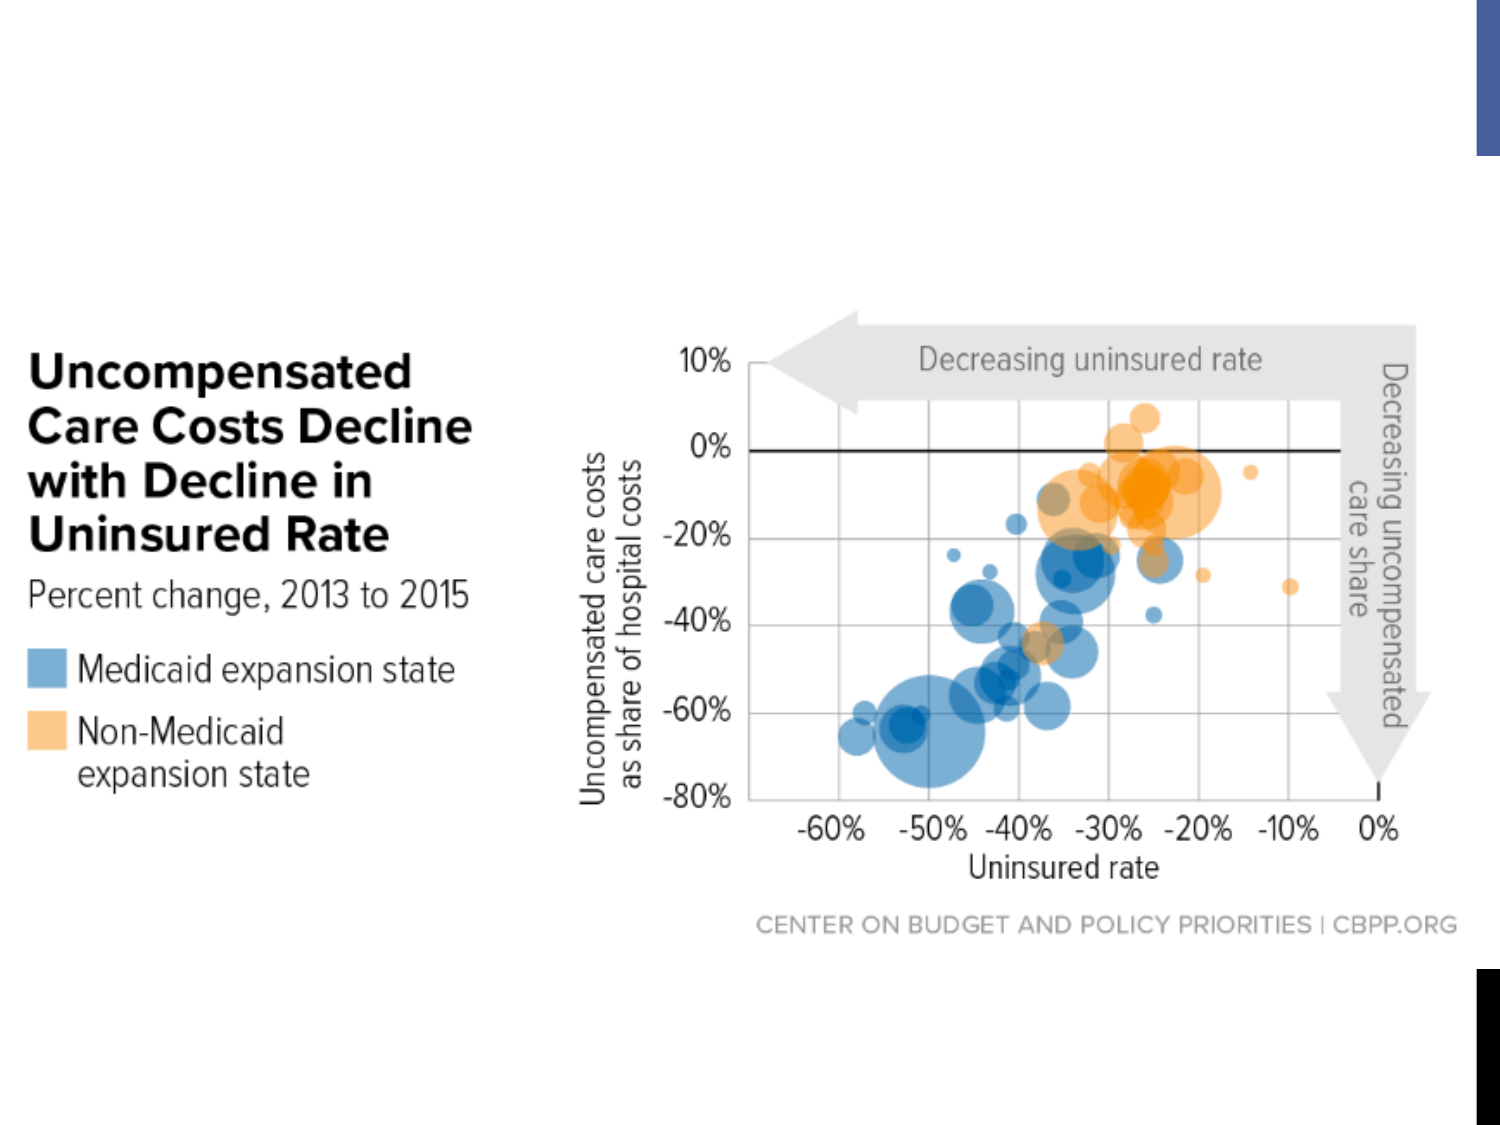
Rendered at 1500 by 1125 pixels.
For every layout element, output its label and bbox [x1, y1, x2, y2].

picture [0, 156, 1500, 969]
